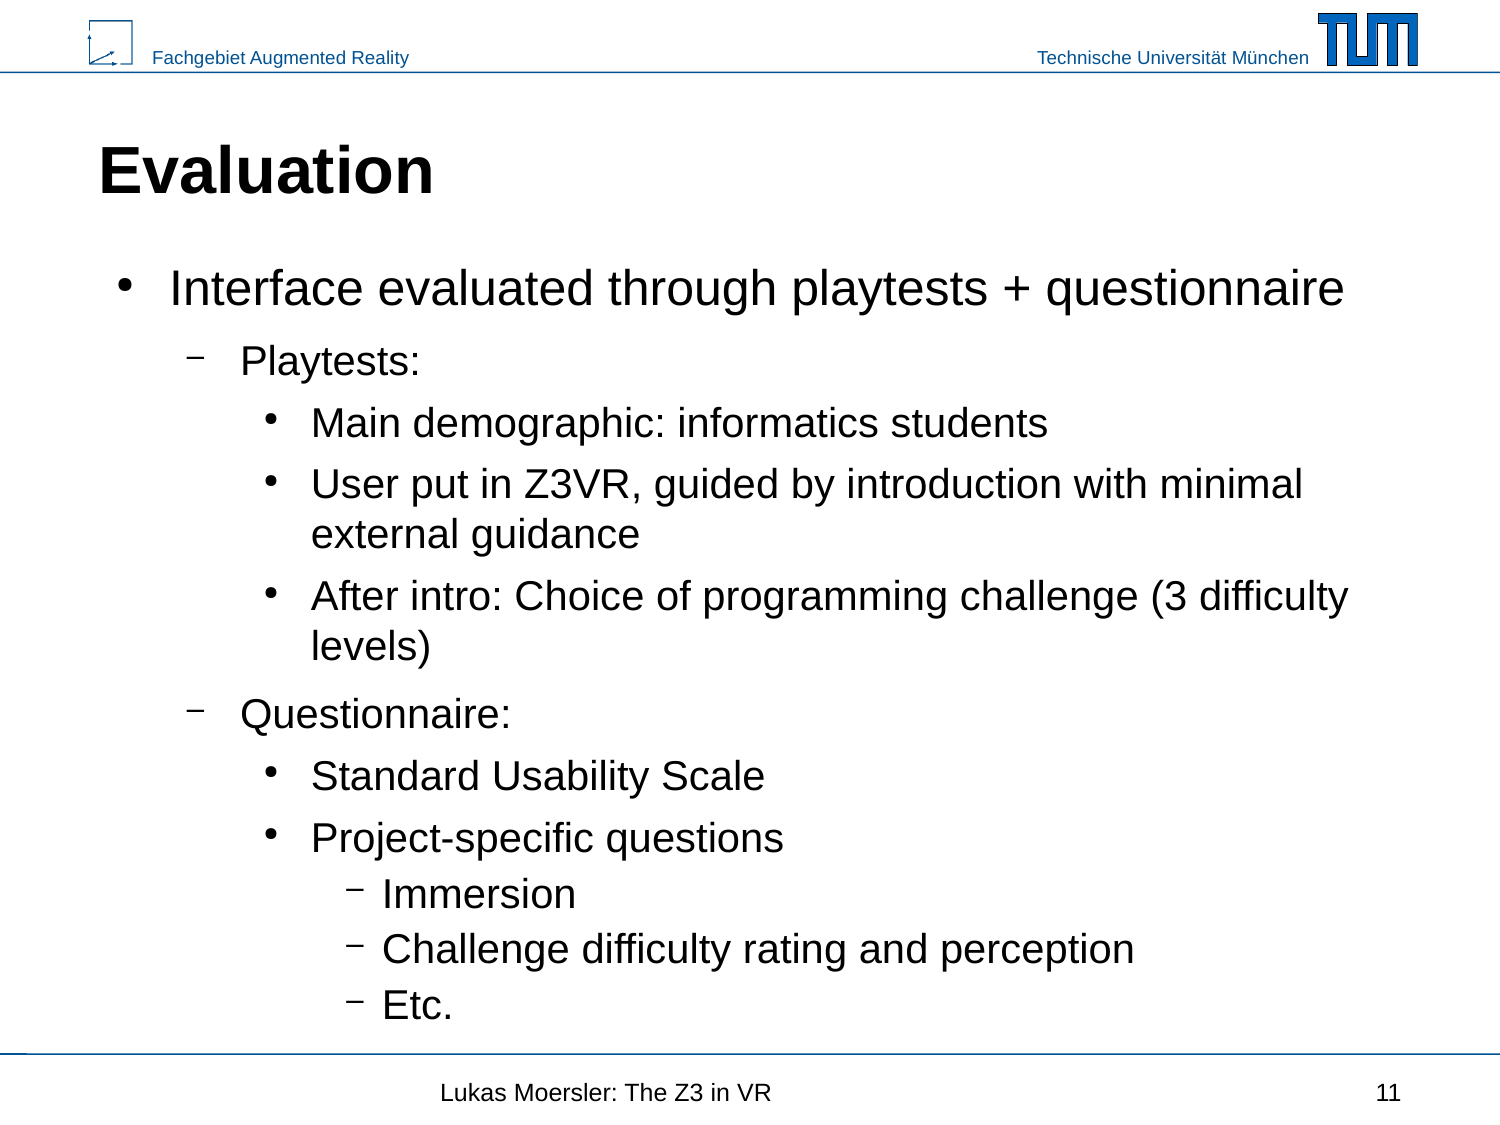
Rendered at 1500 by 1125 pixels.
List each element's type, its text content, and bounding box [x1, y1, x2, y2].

footer Lukas Moersler: The Z3 in VR [425, 1066, 1075, 1117]
title Evaluation [83, 114, 1417, 215]
list Interface evaluated through playtests + questionnaire Playtests: Main demographic: informatics students User put in Z3VR, guided by introduction with minimal external guidance After intro: Choice of programming challenge (3 difficulty levels) Questionnaire: Standard Usability Scale Project-specific questions Immersion Challenge difficulty rating and perception Etc. [83, 248, 1417, 1004]
slide_number <Foliennummer> [1104, 1066, 1417, 1117]
picture [83, 14, 136, 68]
